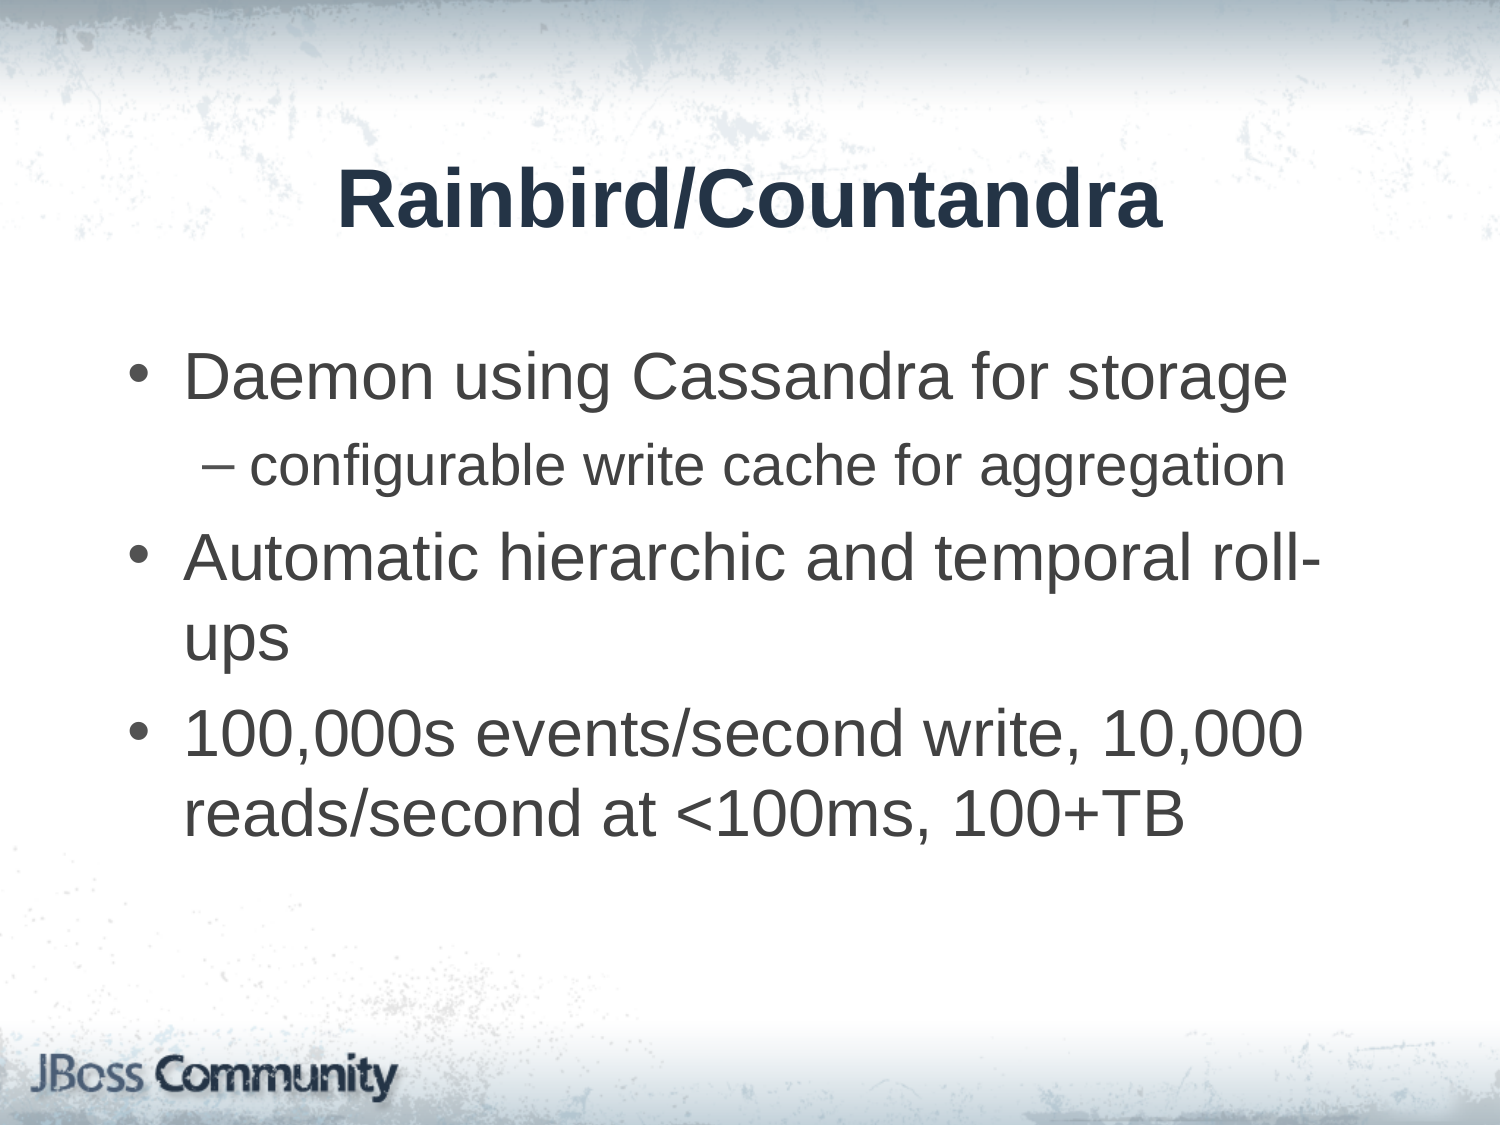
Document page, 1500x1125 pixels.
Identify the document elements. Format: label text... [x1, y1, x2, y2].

picture [0, 0, 1500, 1125]
list Daemon using Cassandra for storage configurable write cache for aggregation Automatic hierarchic and temporal roll-ups 100,000s events/second write, 10,000 reads/second at <100ms, 100+TB [112, 324, 1388, 1083]
title Rainbird/Countandra [112, 76, 1388, 312]
